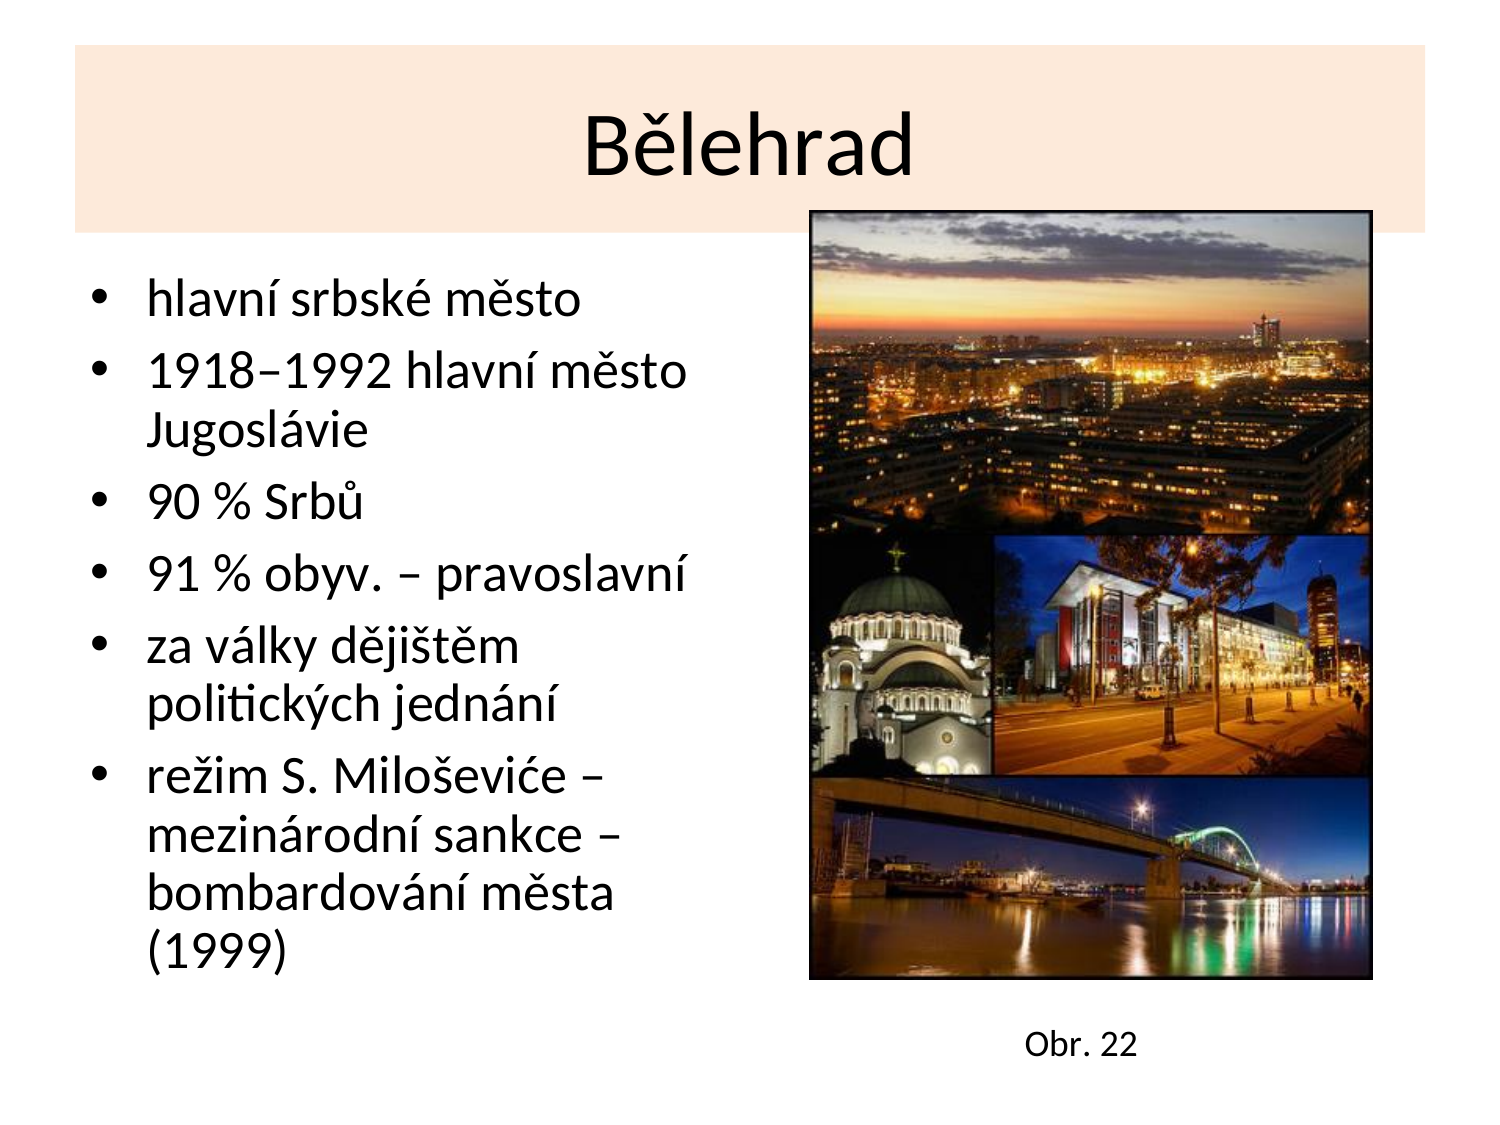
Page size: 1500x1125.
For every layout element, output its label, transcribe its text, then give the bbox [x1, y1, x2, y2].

title Bělehrad [75, 45, 1426, 233]
list hlavní srbské město 1918–1992 hlavní město Jugoslávie 90 % Srbů 91 % obyv. – pravoslavní za války dějištěm politických jednání režim S. Miloševiće – mezinárodní sankce – bombardování města (1999) [75, 262, 738, 1063]
text_box [809, 210, 1373, 981]
text_box Obr. 22 [1009, 1011, 1500, 1072]
